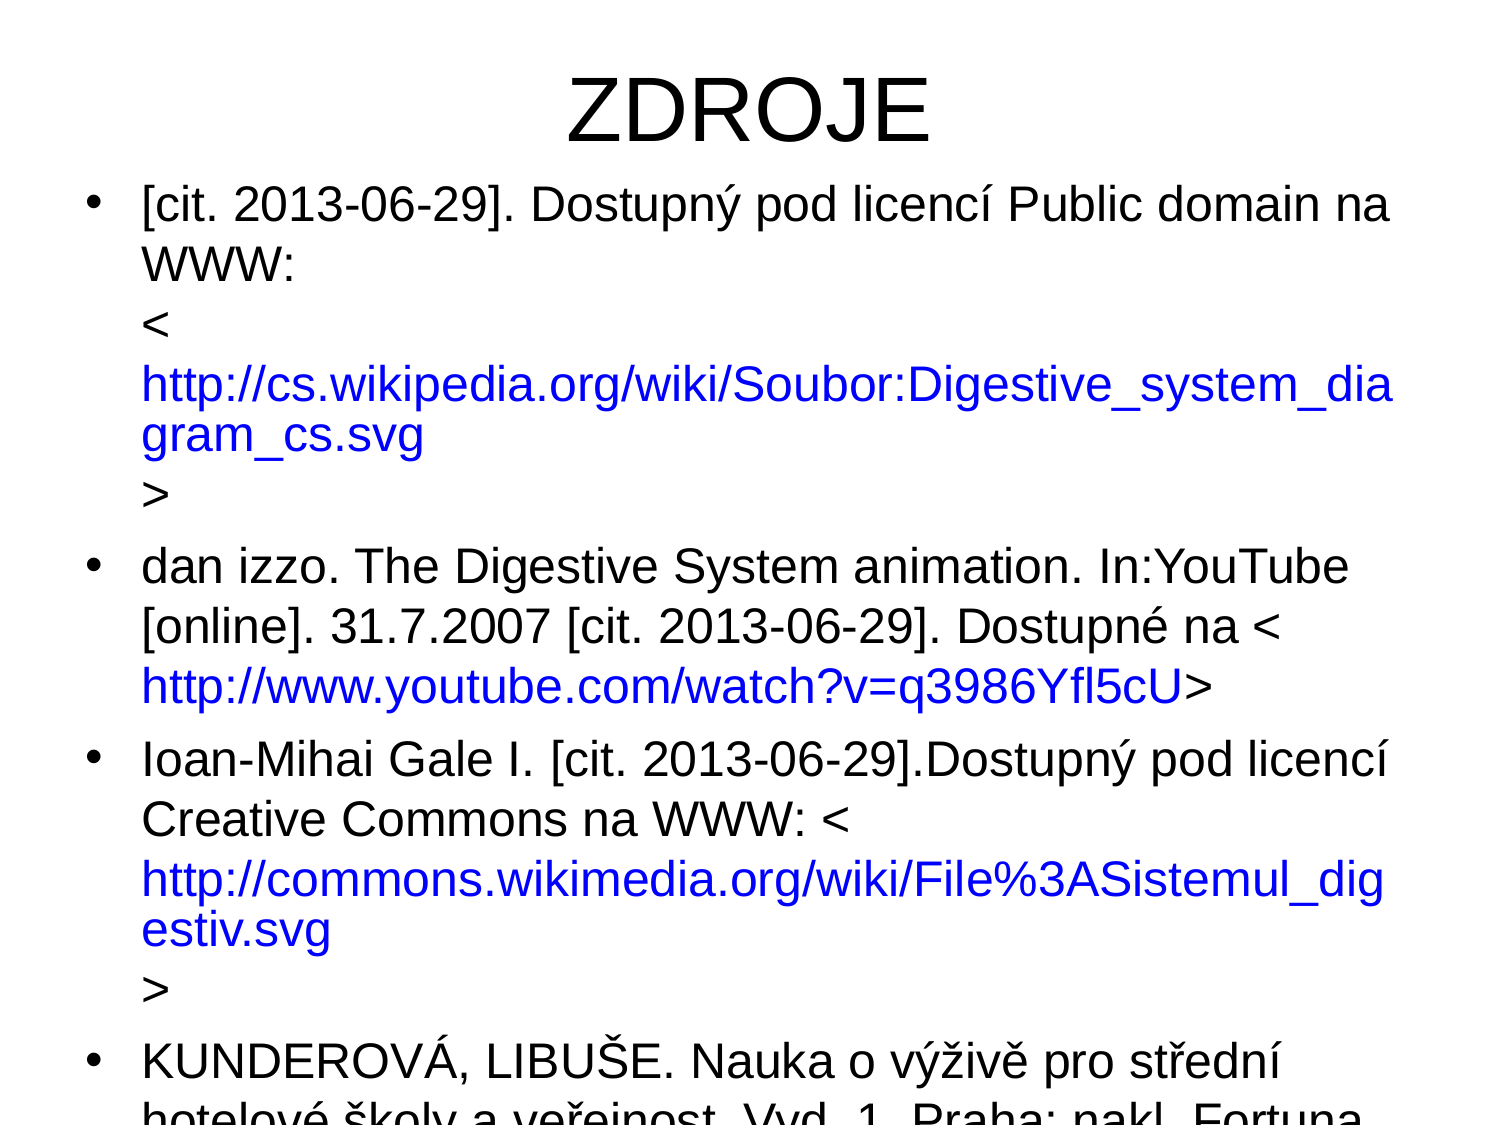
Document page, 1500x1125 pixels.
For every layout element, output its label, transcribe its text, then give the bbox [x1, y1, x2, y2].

list [cit. 2013-06-29]. Dostupný pod licencí Public domain na WWW: <http://cs.wikipedia.org/wiki/Soubor:Digestive_system_diagram_cs.svg> dan izzo. The Digestive System animation. In:YouTube [online]. 31.7.2007 [cit. 2013-06-29]. Dostupné na <http://www.youtube.com/watch?v=q3986Yfl5cU> Ioan-Mihai Gale I. [cit. 2013-06-29].Dostupný pod licencí Creative Commons na WWW: <http://commons.wikimedia.org/wiki/File%3ASistemul_digestiv.svg> KUNDEROVÁ, LIBUŠE. Nauka o výživě pro střední hotelové školy a veřejnost. Vyd. 1. Praha: nakl. Fortuna, 2005. 184 s. ISBN 80-7168-926-2. str.51-65. [70, 164, 1421, 1125]
title ZDROJE [75, 42, 1426, 168]
